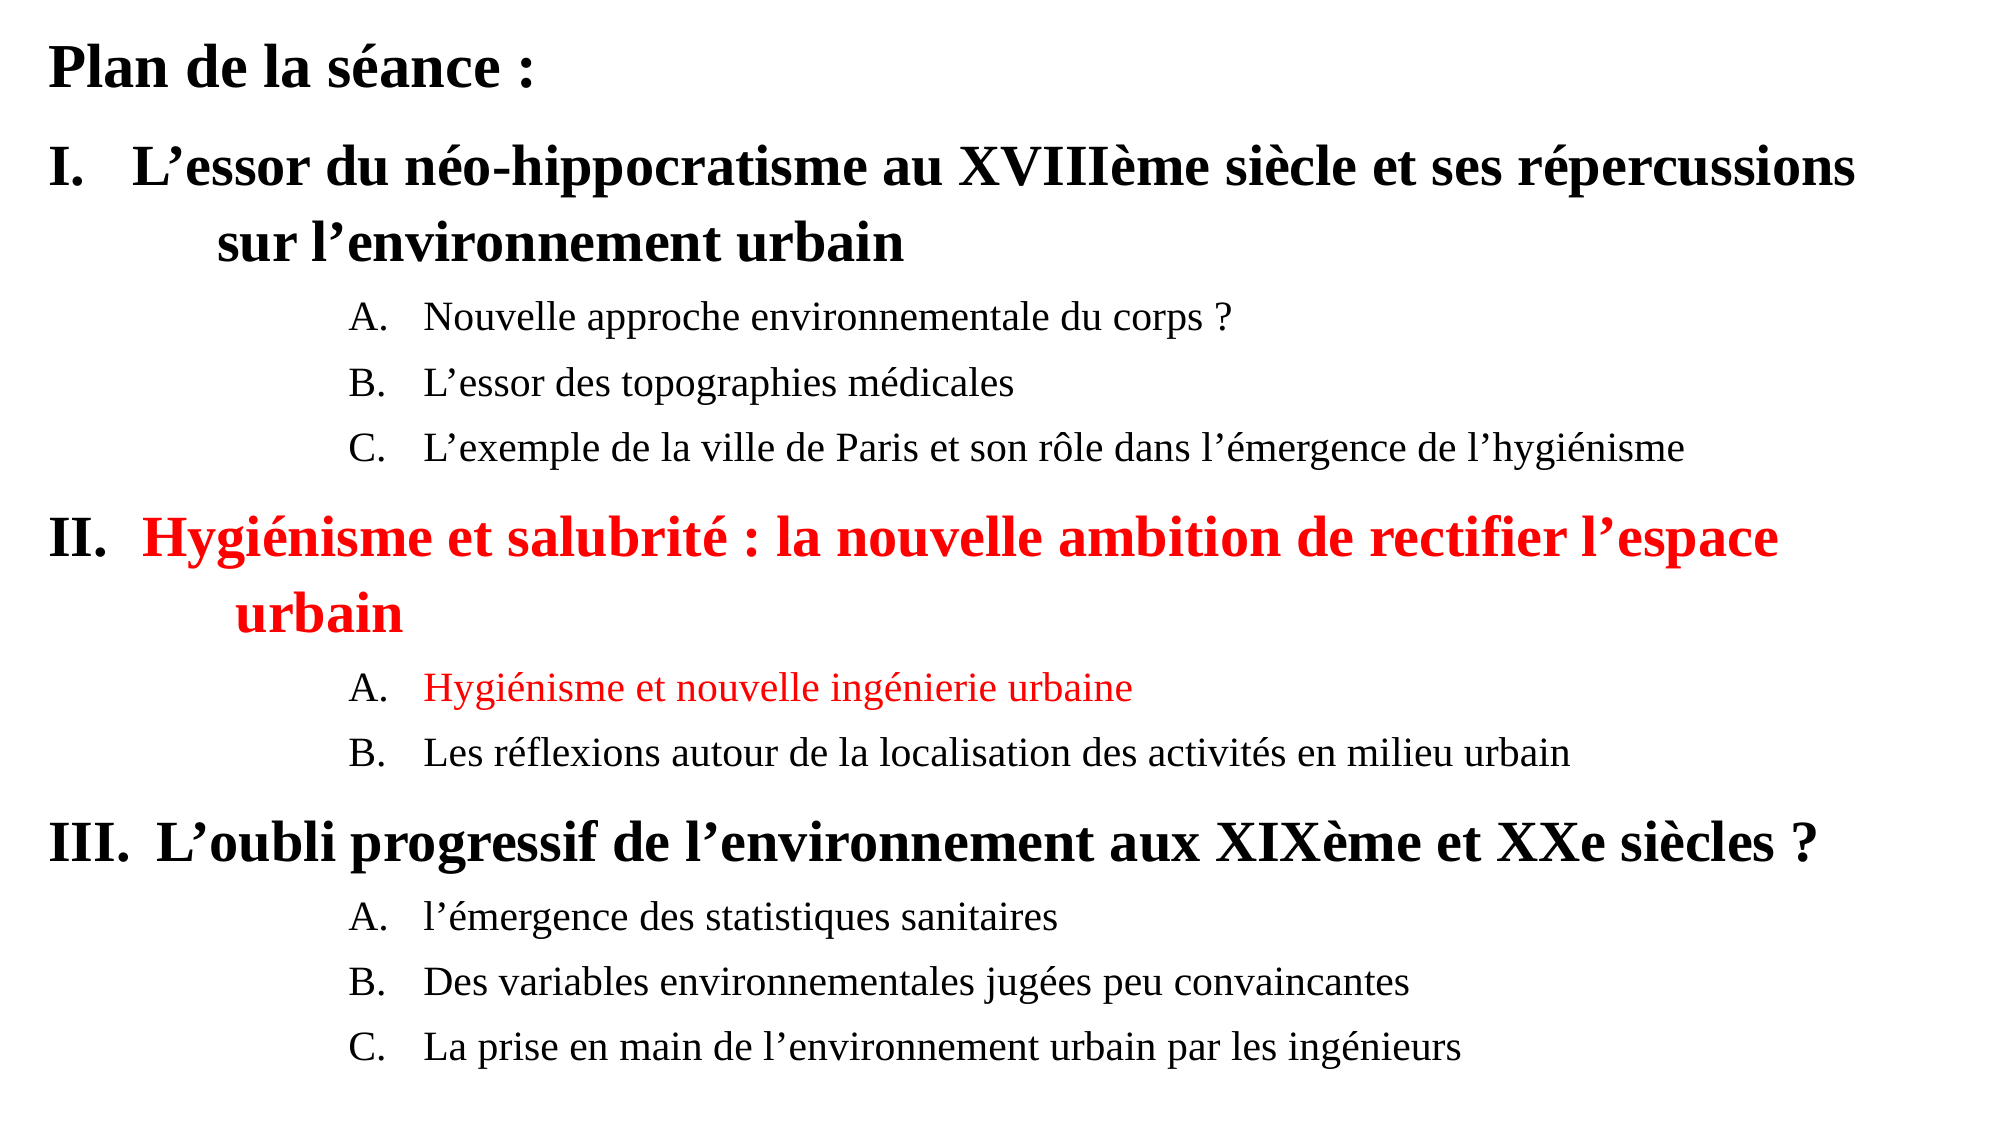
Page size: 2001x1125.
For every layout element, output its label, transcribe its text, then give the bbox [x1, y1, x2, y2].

list Plan de la séance : L’essor du néo-hippocratisme au XVIIIème siècle et ses répercussions sur l’environnement urbain Nouvelle approche environnementale du corps ? L’essor des topographies médicales L’exemple de la ville de Paris et son rôle dans l’émergence de l’hygiénisme Hygiénisme et salubrité : la nouvelle ambition de rectifier l’espace urbain Hygiénisme et nouvelle ingénierie urbaine Les réflexions autour de la localisation des activités en milieu urbain L’oubli progressif de l’environnement aux XIXème et XXe siècles ? l’émergence des statistiques sanitaires Des variables environnementales jugées peu convaincantes La prise en main de l’environnement urbain par les ingénieurs [33, 31, 1940, 1099]
